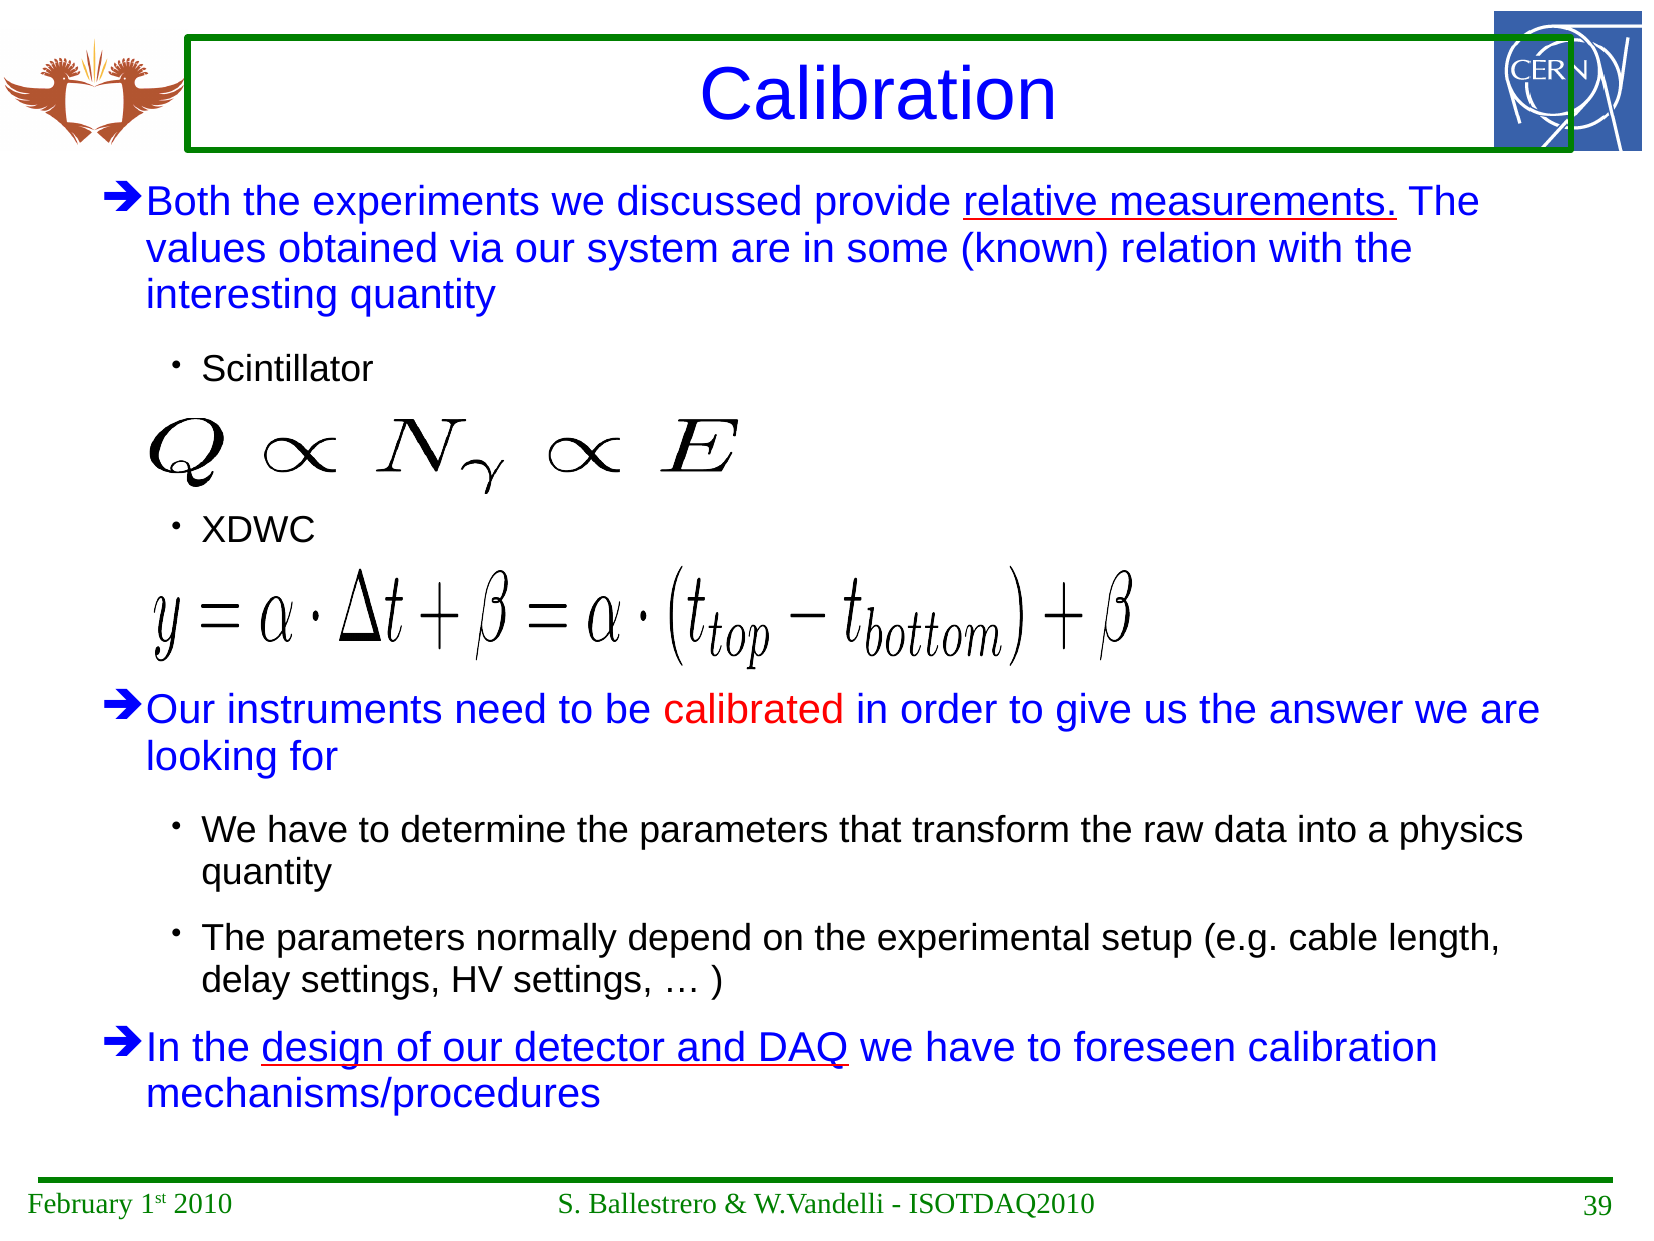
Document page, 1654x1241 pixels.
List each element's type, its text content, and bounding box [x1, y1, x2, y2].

list Both the experiments we discussed provide relative measurements. The values obtained via our system are in some (known) relation with the interesting quantity Scintillator [82, 177, 1571, 451]
list Our instruments need to be calibrated in order to give us the answer we are looking for We have to determine the parameters that transform the raw data into a physics quantity The parameters normally depend on the experimental setup (e.g. cable length, delay settings, HV settings, … ) In the design of our detector and DAQ we have to foreseen calibration mechanisms/procedures [82, 685, 1571, 1177]
picture [0, 29, 188, 151]
picture [149, 564, 1141, 670]
list XDWC [82, 508, 1571, 563]
title Calibration [187, 37, 1571, 151]
picture [138, 418, 754, 494]
picture [1494, 11, 1642, 151]
